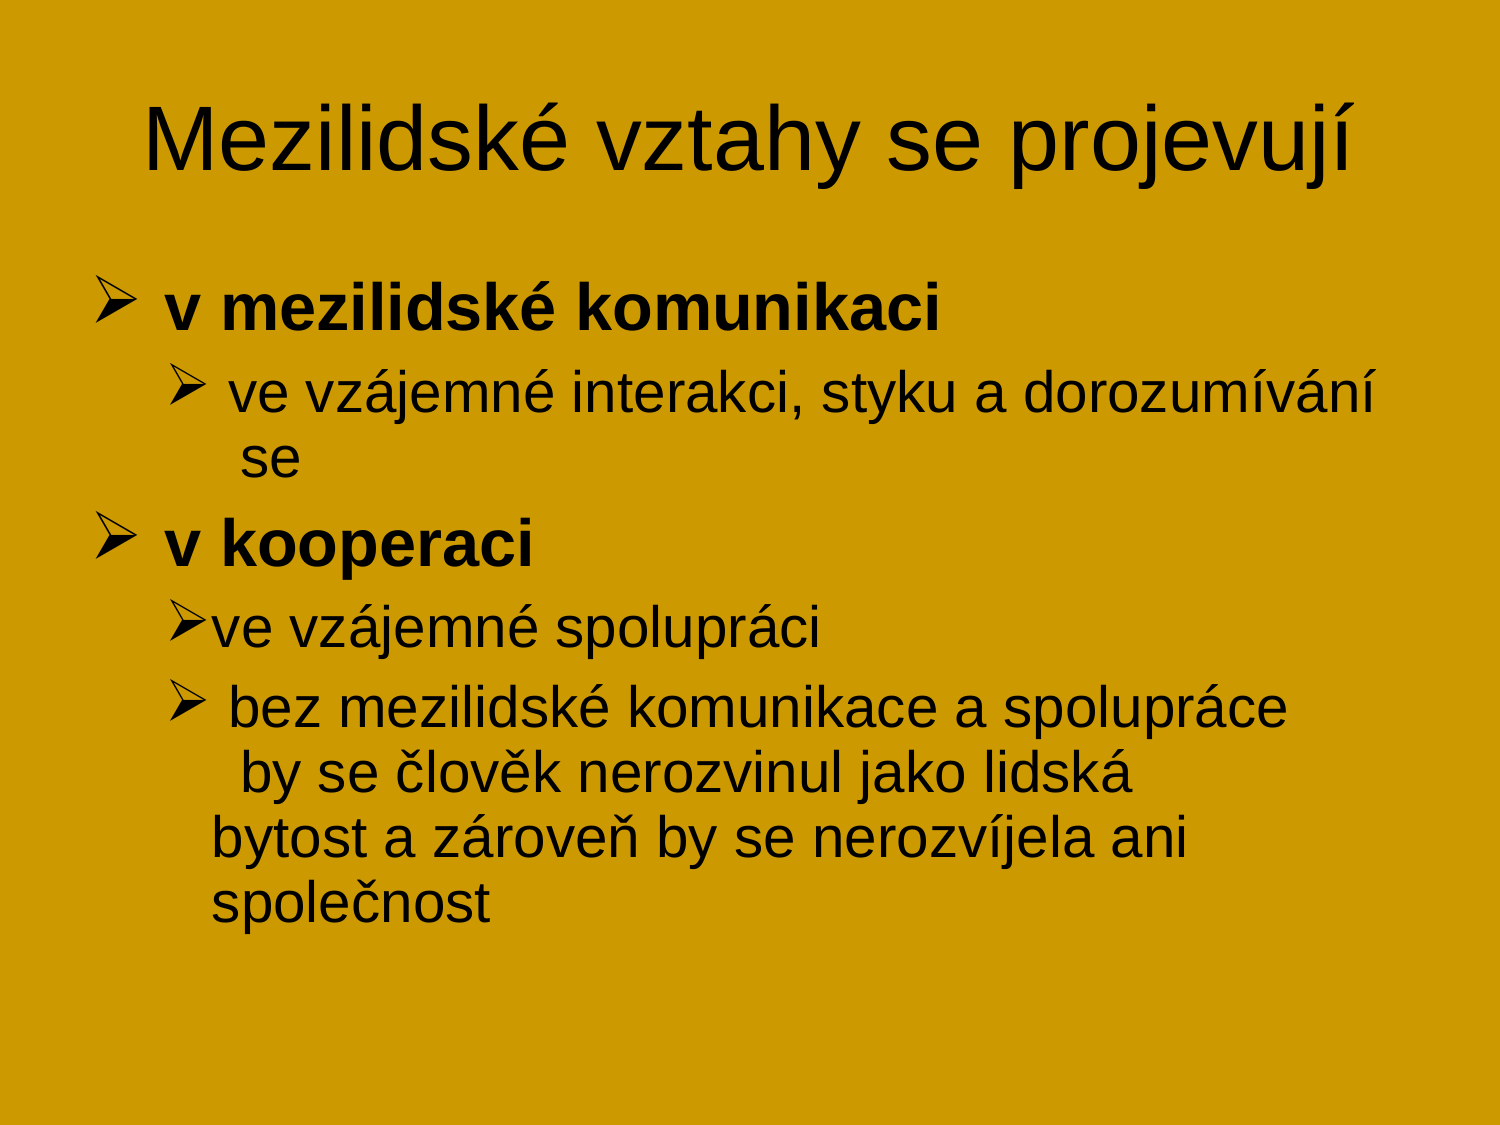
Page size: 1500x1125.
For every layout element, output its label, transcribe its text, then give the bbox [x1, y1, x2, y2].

list v mezilidské komunikaci ve vzájemné interakci, styku a dorozumívání se v kooperaci ve vzájemné spolupráci bez mezilidské komunikace a spolupráce by se člověk nerozvinul jako lidská bytost a zároveň by se nerozvíjela ani společnost [75, 262, 1426, 1085]
title Mezilidské vztahy se projevují [75, 45, 1426, 233]
